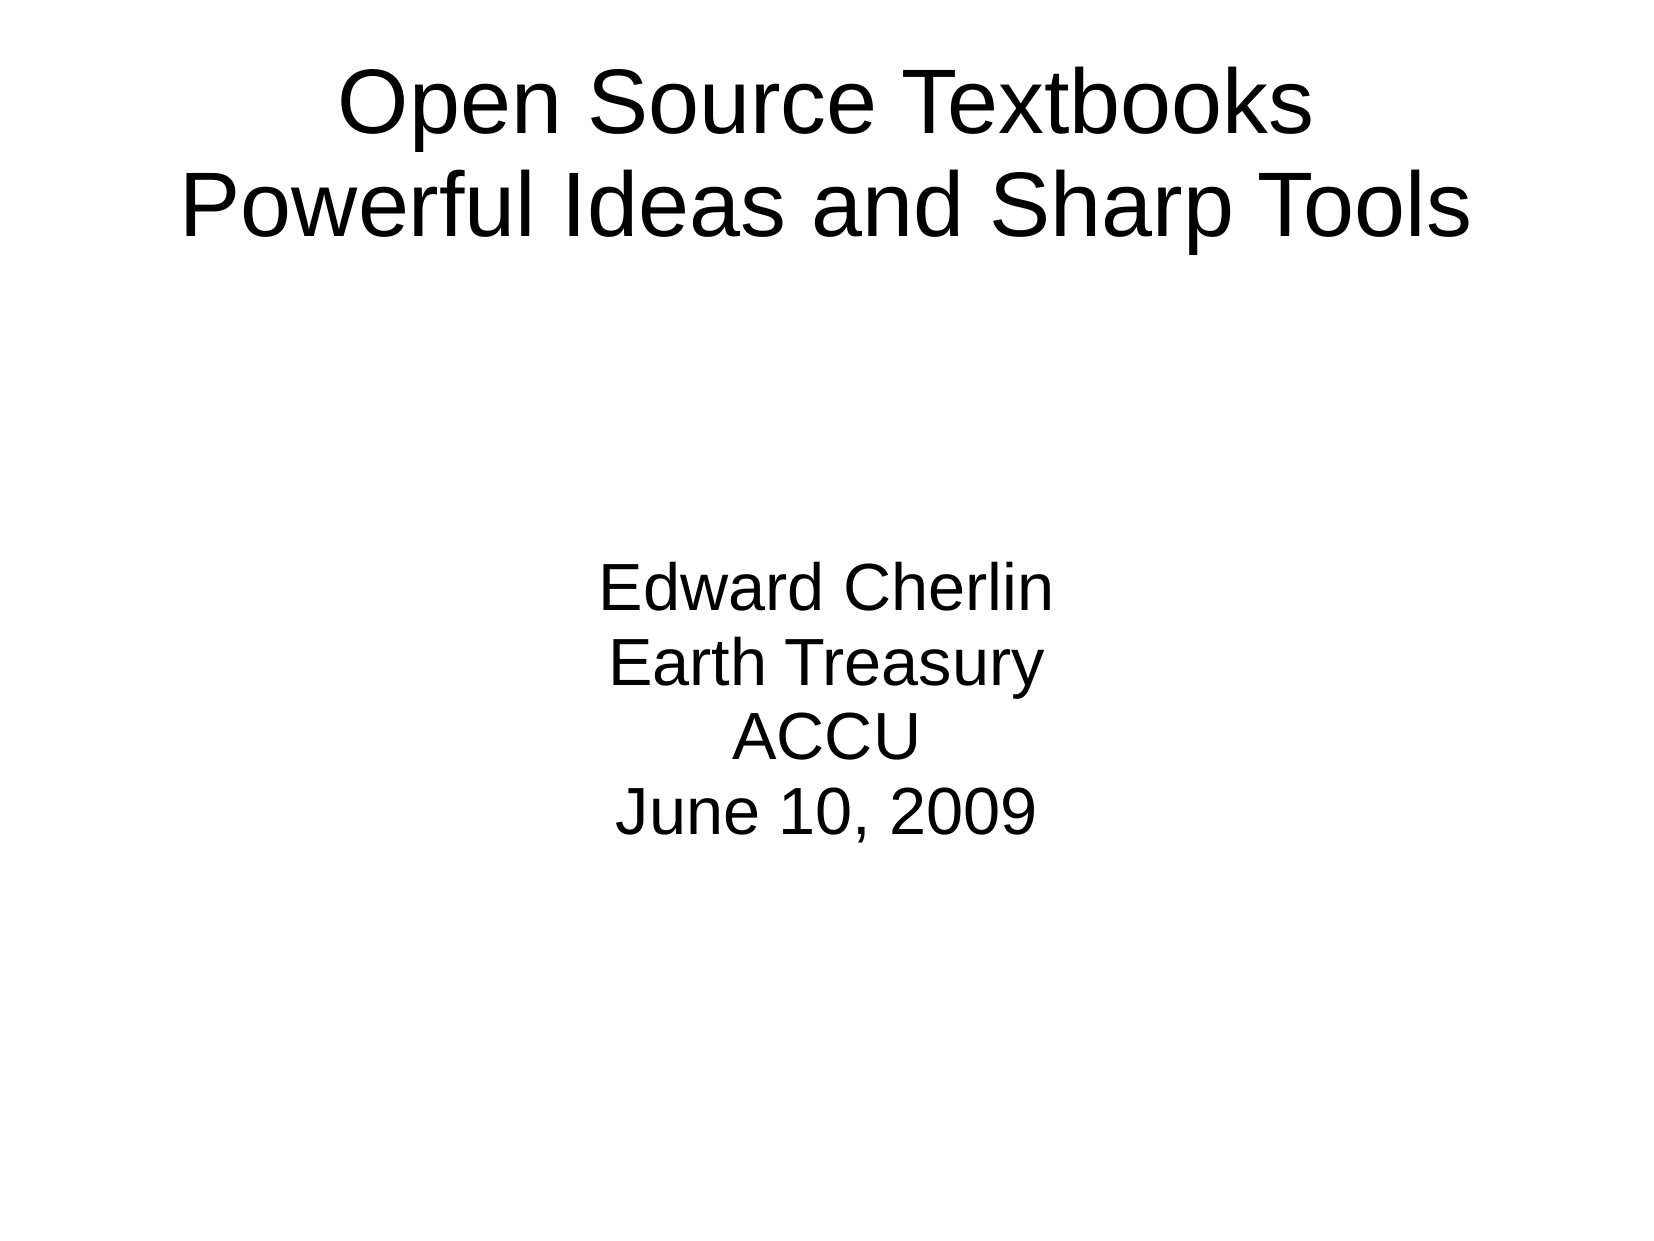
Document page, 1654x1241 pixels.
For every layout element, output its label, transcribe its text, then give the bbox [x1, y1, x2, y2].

subtitle Edward Cherlin Earth Treasury ACCU June 10, 2009 [82, 290, 1571, 1109]
title Open Source Textbooks Powerful Ideas and Sharp Tools [82, 49, 1571, 257]
